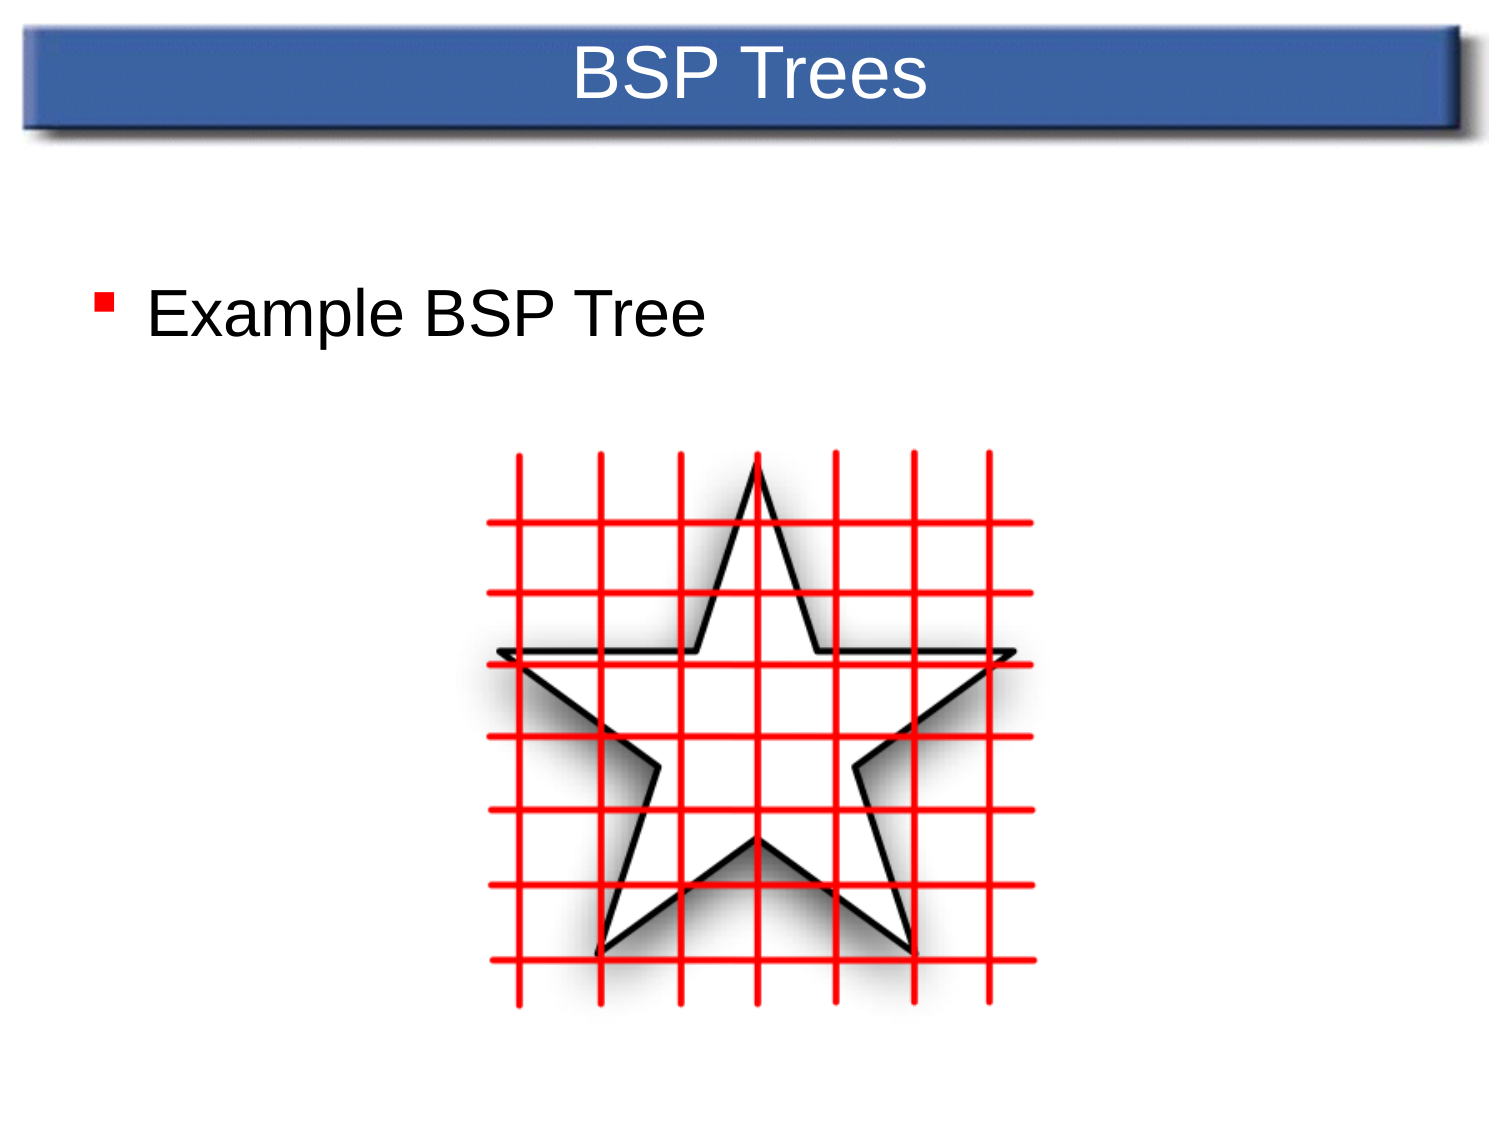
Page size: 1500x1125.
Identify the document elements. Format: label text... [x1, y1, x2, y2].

picture [425, 424, 1090, 1060]
picture [21, 22, 1489, 149]
title BSP Trees [75, 0, 1426, 138]
list Example BSP Tree [75, 262, 1426, 1006]
